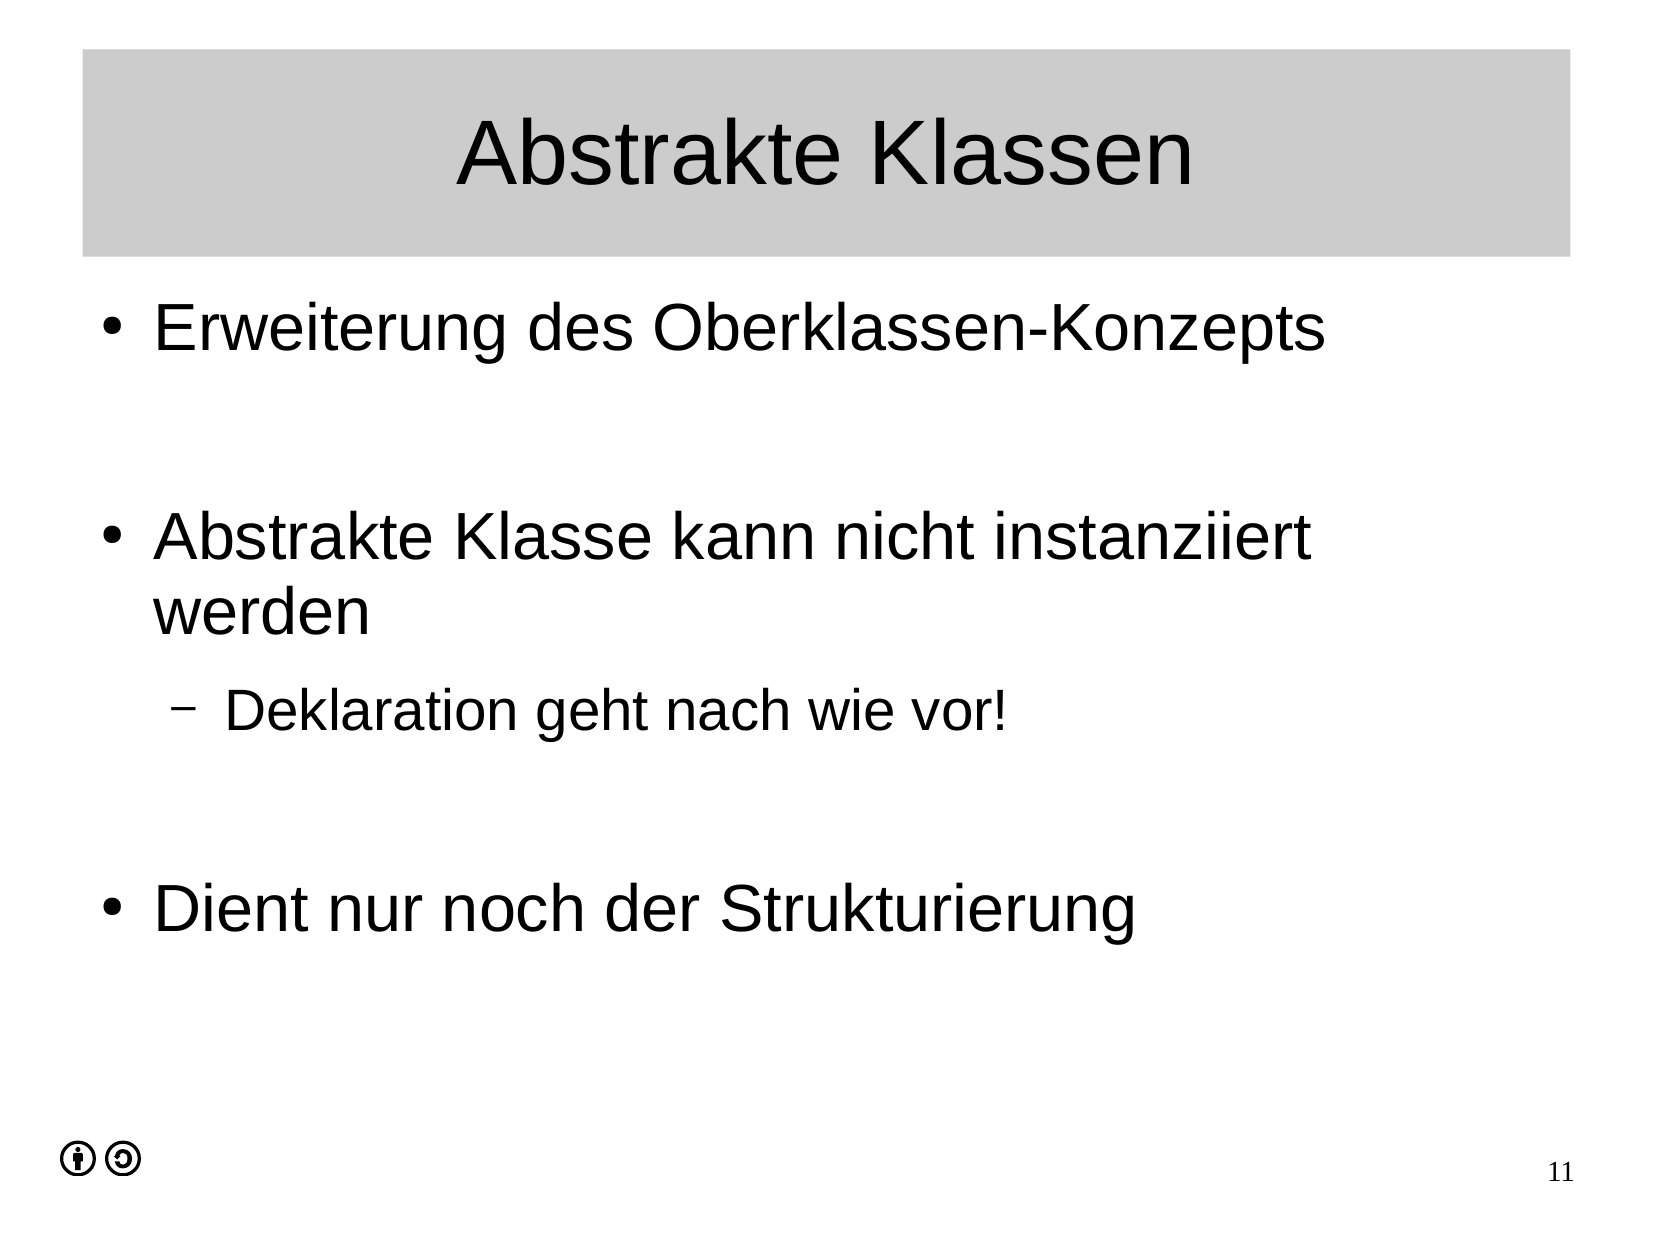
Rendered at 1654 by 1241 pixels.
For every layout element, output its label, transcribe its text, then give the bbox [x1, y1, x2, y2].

list Erweiterung des Oberklassen-Konzepts Abstrakte Klasse kann nicht instanziiert werden Deklaration geht nach wie vor! Dient nur noch der Strukturierung [82, 290, 1538, 1010]
title Abstrakte Klassen [82, 49, 1571, 257]
